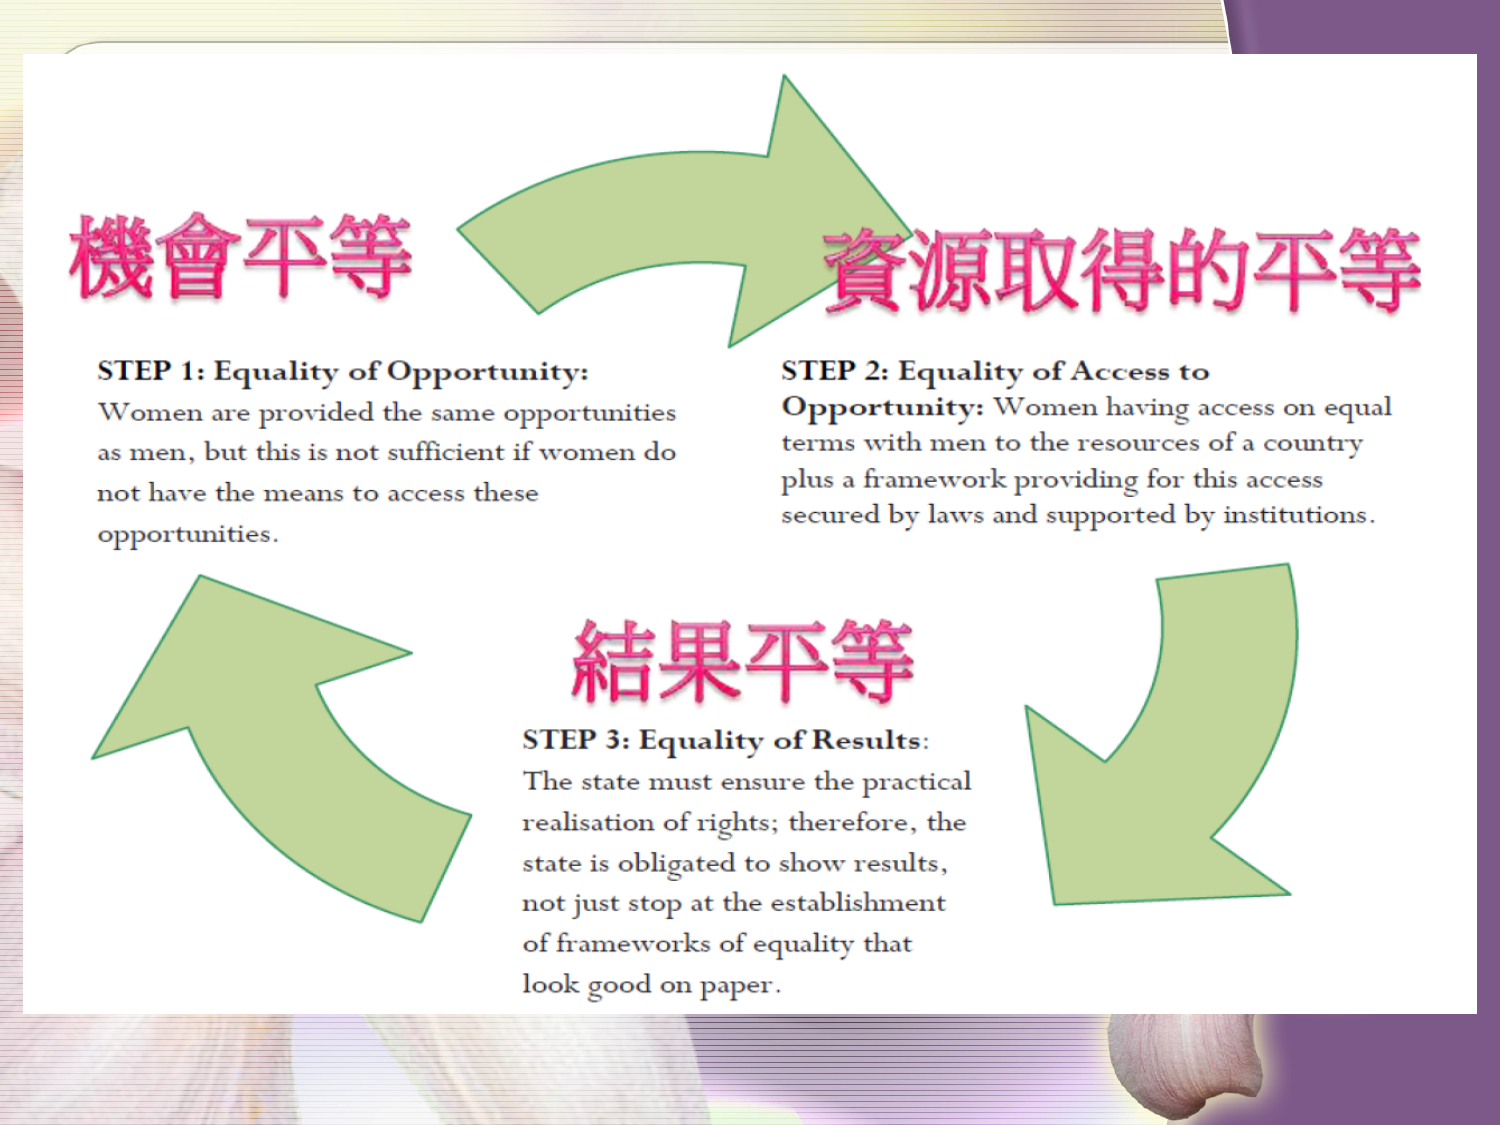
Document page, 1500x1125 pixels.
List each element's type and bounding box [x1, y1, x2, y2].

picture [23, 54, 1477, 1015]
